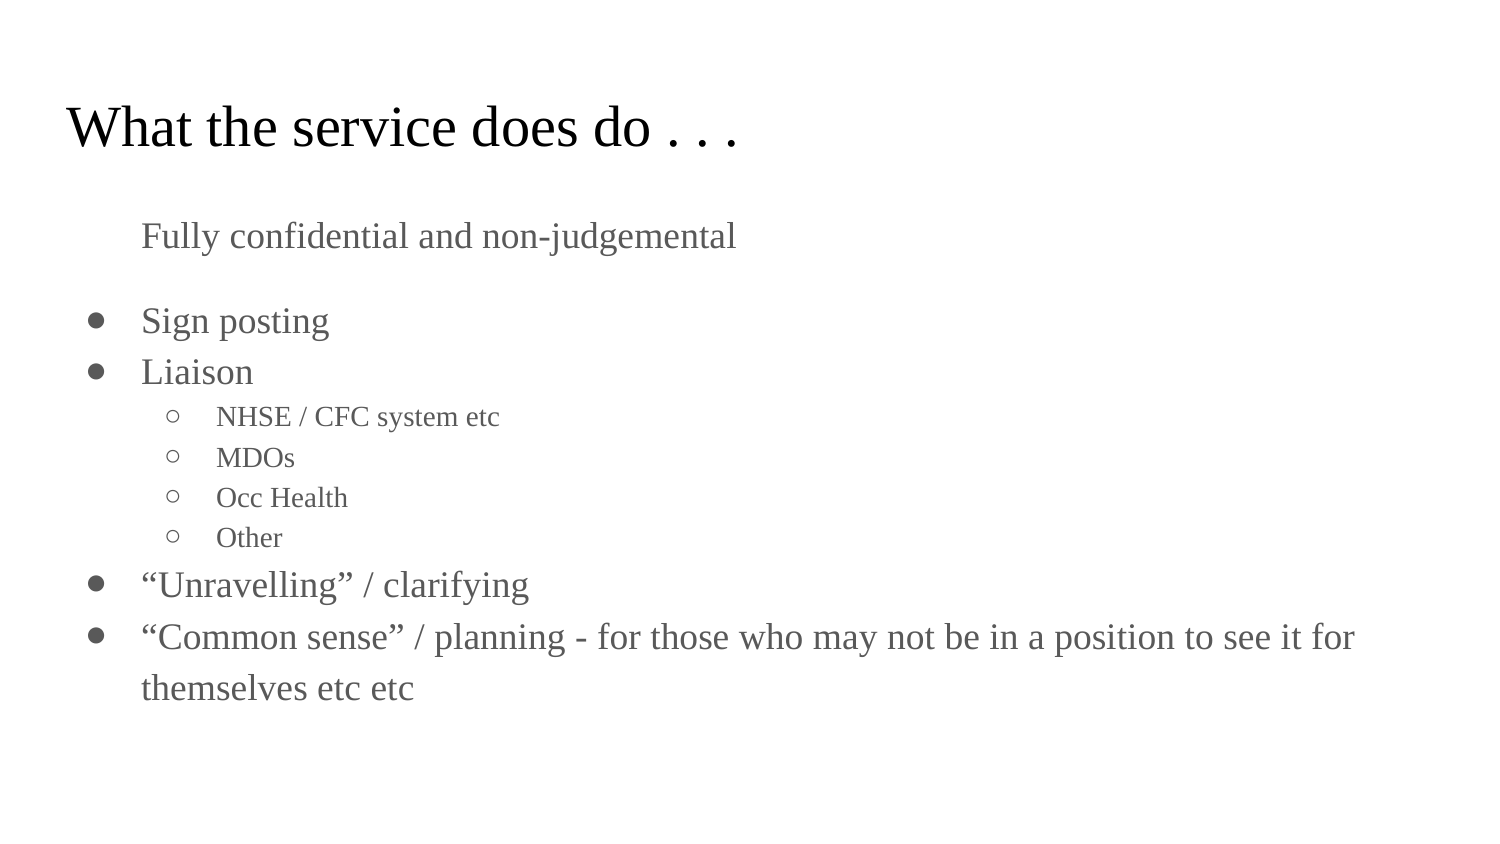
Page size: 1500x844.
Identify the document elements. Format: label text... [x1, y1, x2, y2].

title What the service does do . . . [51, 72, 1449, 167]
list Fully confidential and non-judgemental Sign posting Liaison NHSE / CFC system etc MDOs Occ Health Other “Unravelling” / clarifying “Common sense” / planning - for those who may not be in a position to see it for themselves etc etc [51, 189, 1449, 750]
